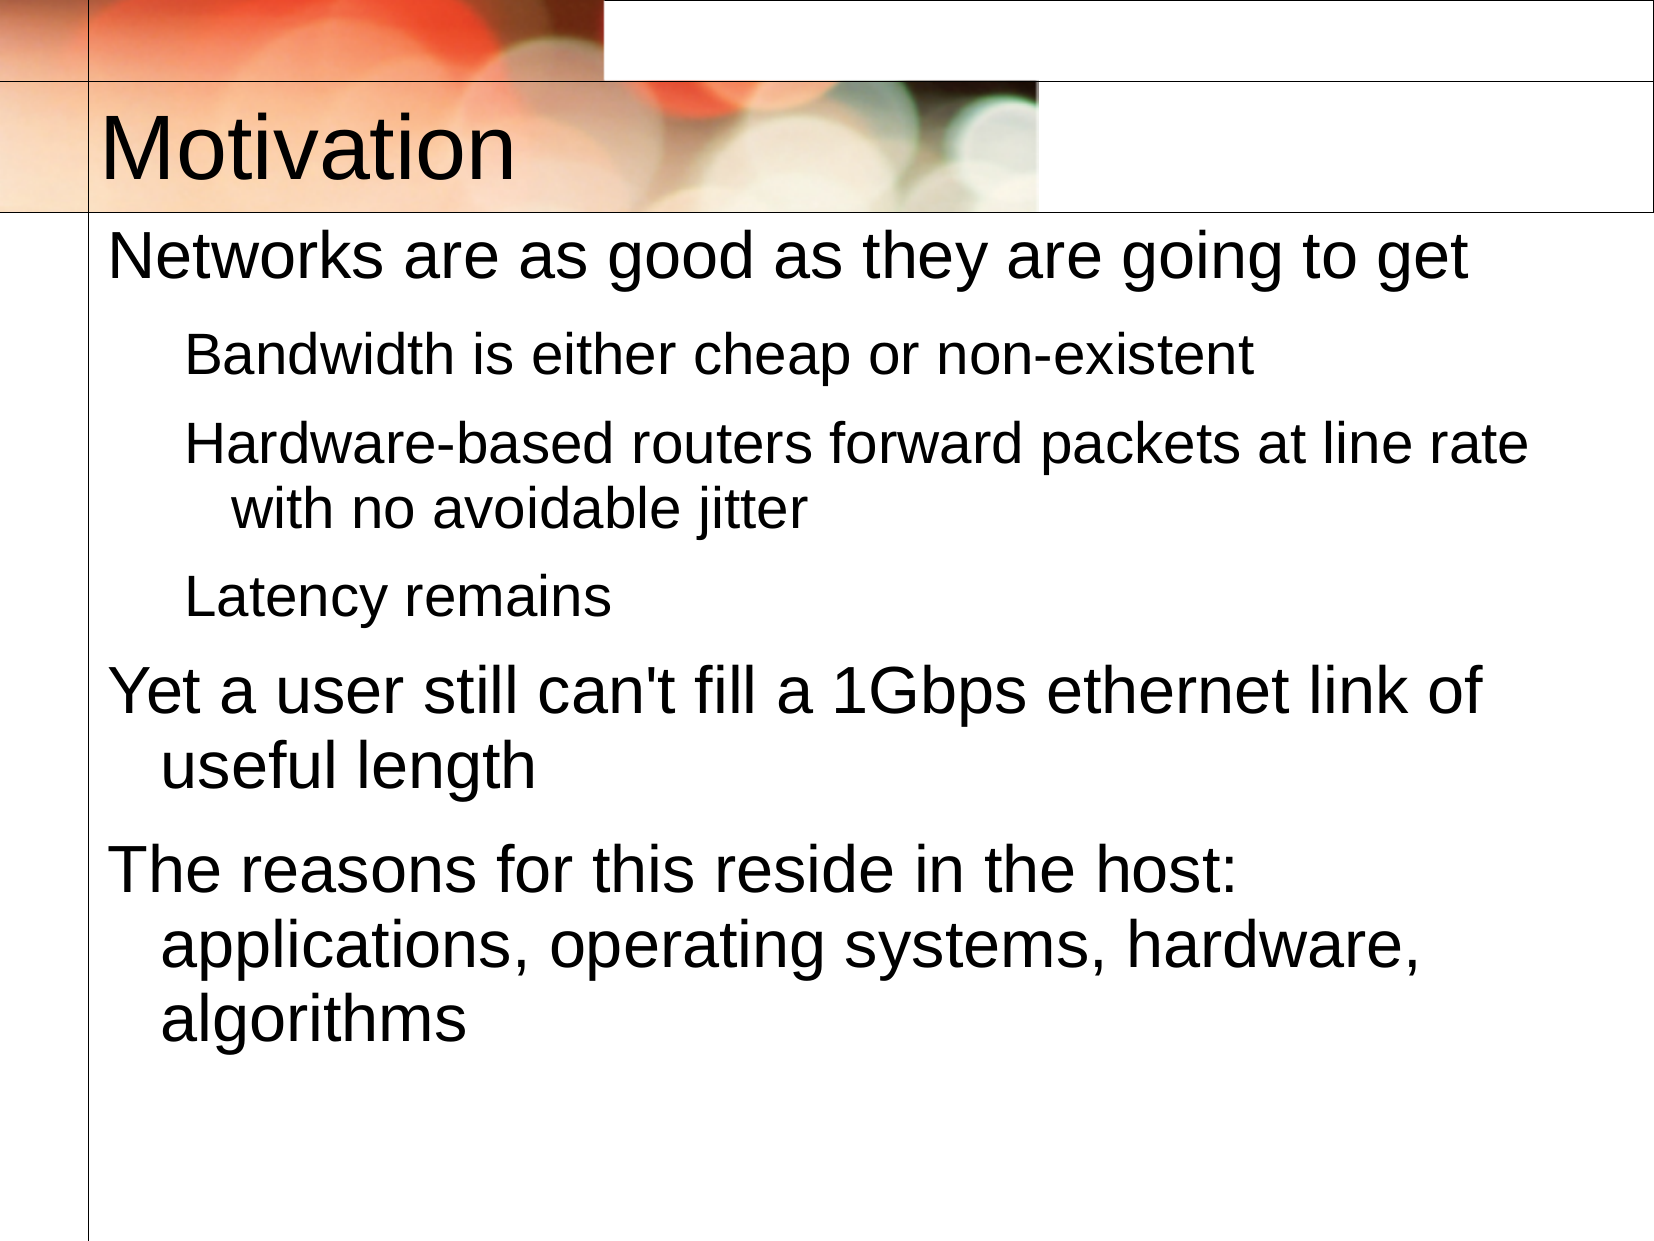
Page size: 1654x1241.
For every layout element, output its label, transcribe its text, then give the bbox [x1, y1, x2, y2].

list Networks are as good as they are going to get Bandwidth is either cheap or non-existent Hardware-based routers forward packets at line rate with no avoidable jitter Latency remains Yet a user still can't fill a 1Gbps ethernet link of useful length The reasons for this reside in the host: applications, operating systems, hardware, algorithms [89, 217, 1578, 1226]
picture [89, 0, 1039, 81]
picture [0, 82, 88, 212]
picture [0, 0, 88, 81]
picture [89, 82, 1039, 212]
title Motivation [100, 88, 1571, 207]
